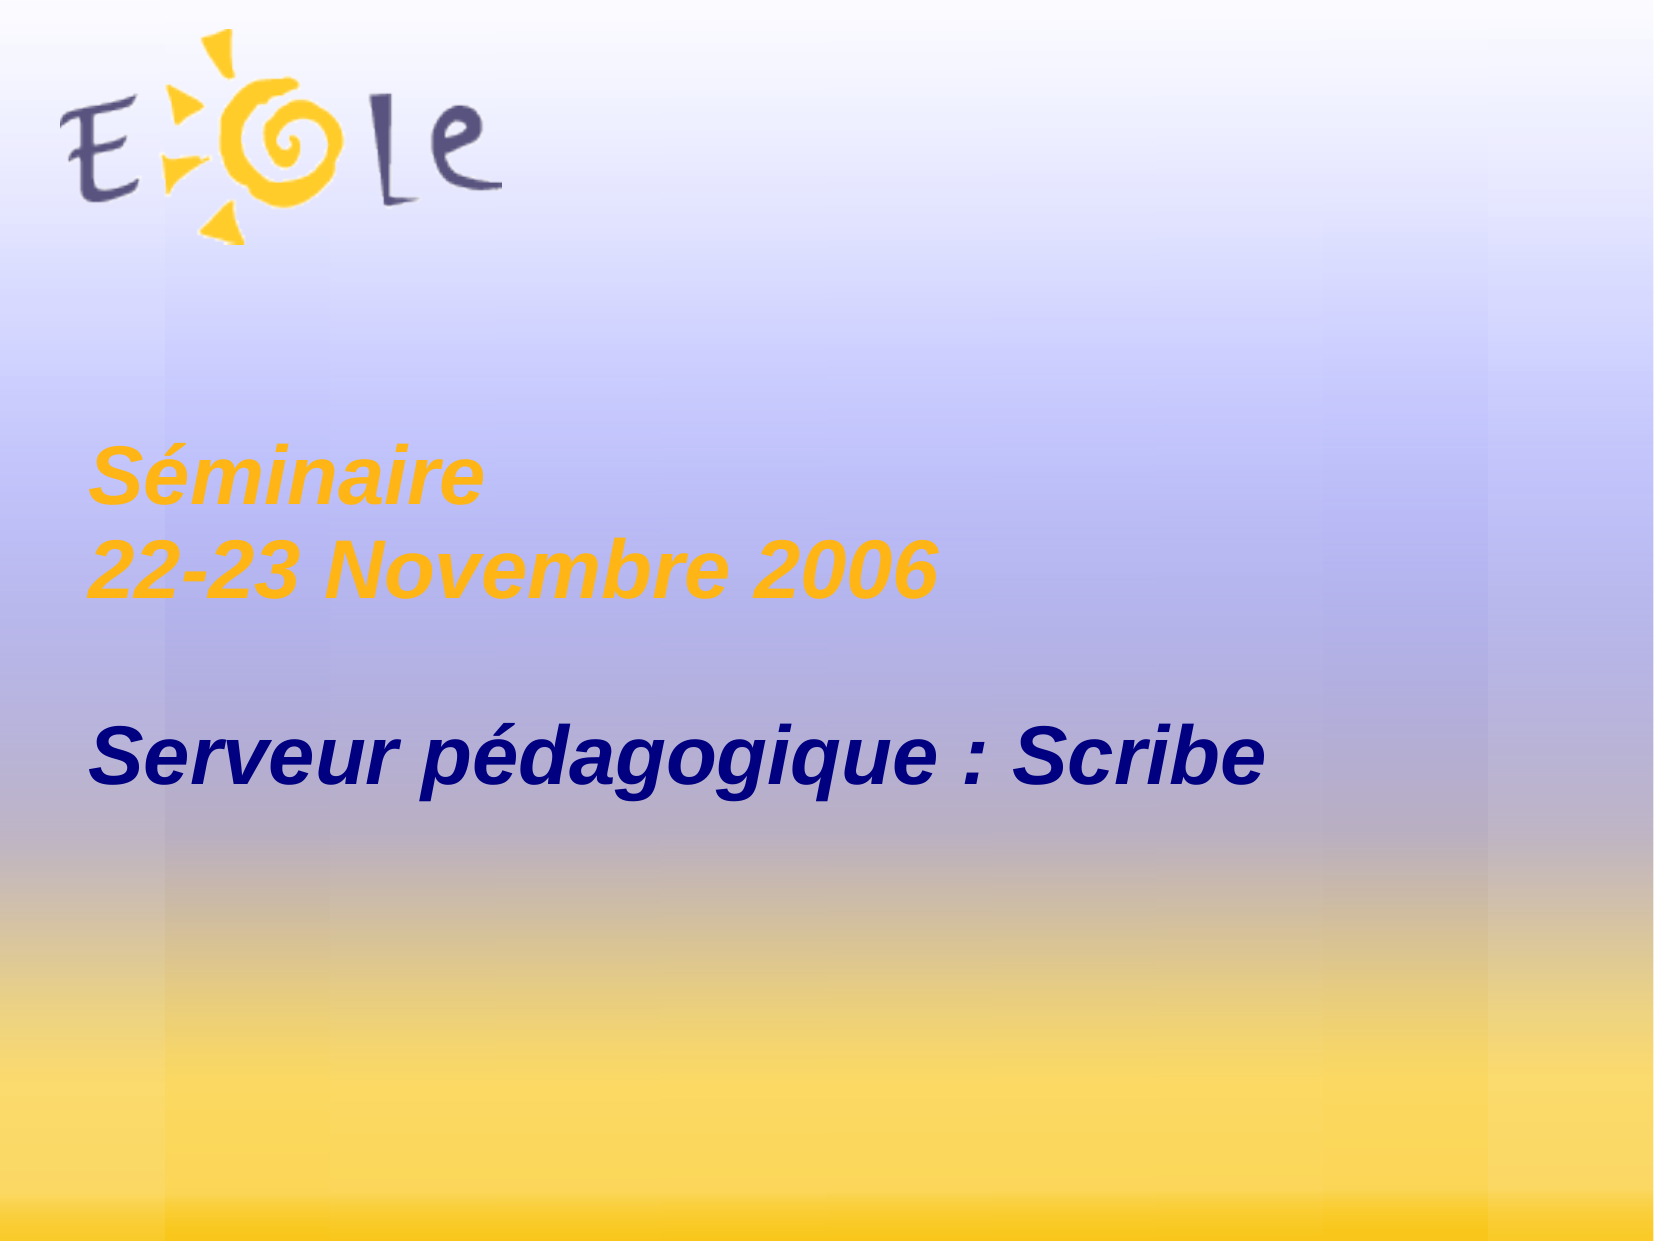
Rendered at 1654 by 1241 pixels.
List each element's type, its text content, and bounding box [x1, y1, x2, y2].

picture [0, 0, 1654, 1241]
title Séminaire 22-23 Novembre 2006 Serveur pédagogique : Scribe [88, 364, 1577, 868]
